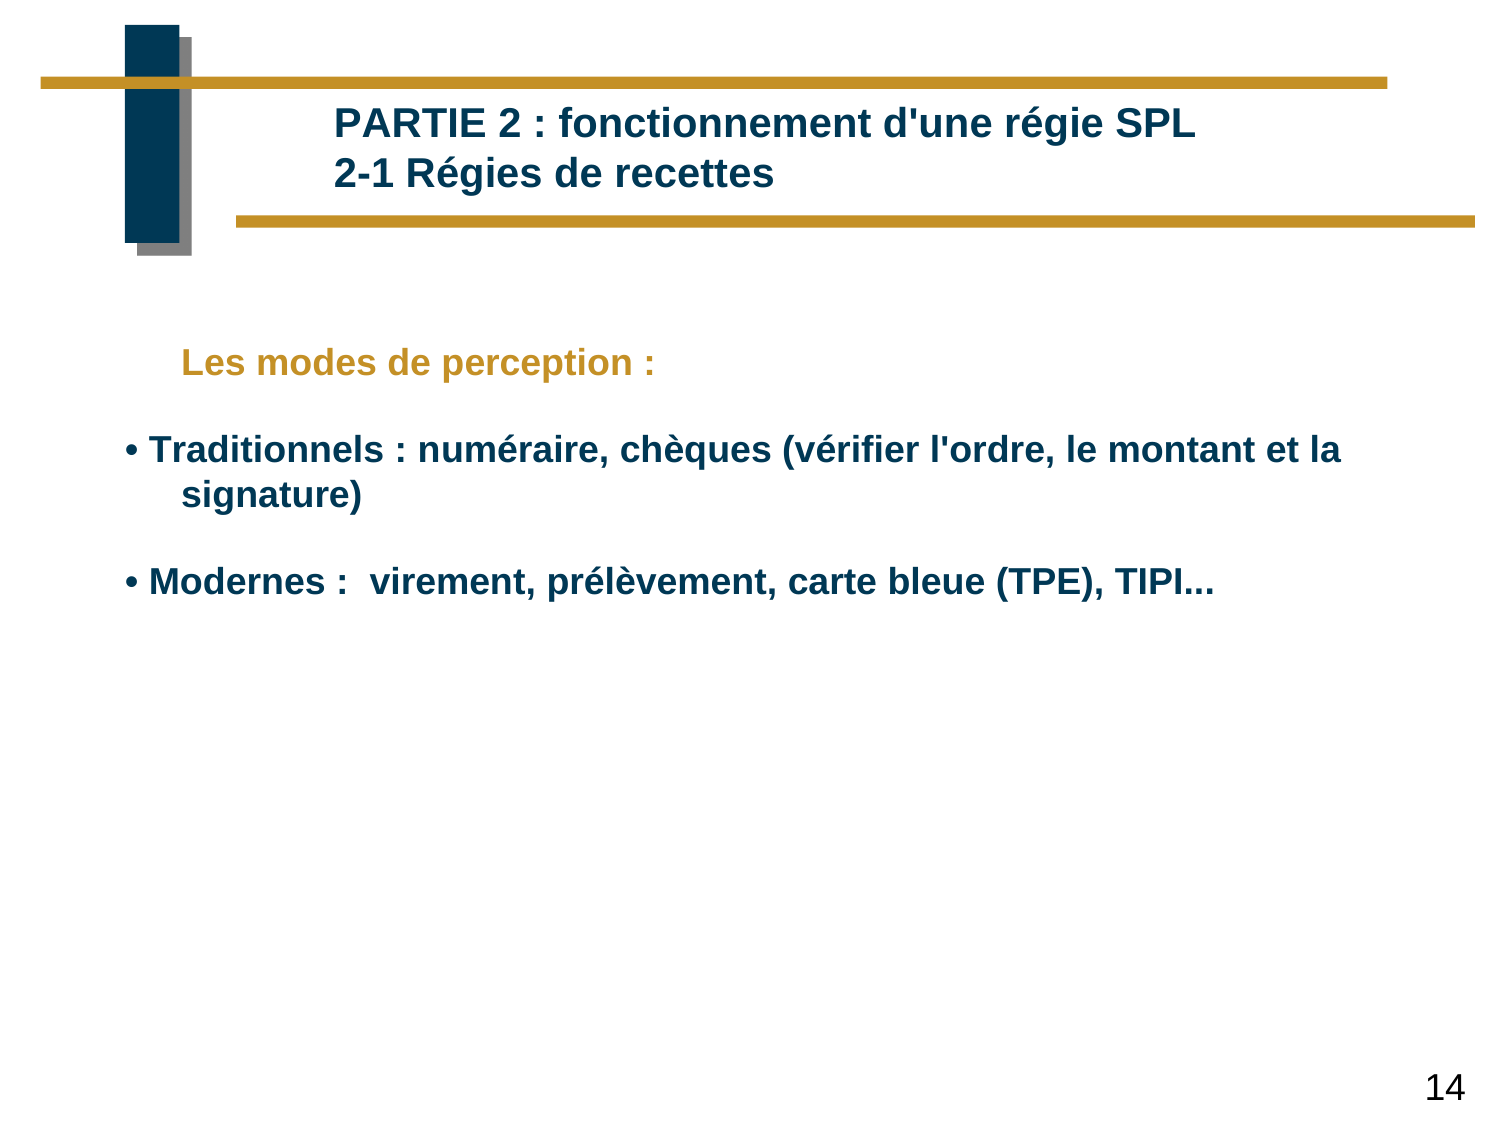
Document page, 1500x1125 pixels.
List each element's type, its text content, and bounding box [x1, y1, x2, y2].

list 14 [1252, 1062, 1489, 1125]
list Les modes de perception : • Traditionnels : numéraire, chèques (vérifier l'ordre, le montant et la signature) • Modernes : virement, prélèvement, carte bleue (TPE), TIPI... [125, 337, 1382, 1052]
title [121, 68, 1438, 179]
text_box [40, 76, 121, 89]
text_box [124, 24, 180, 68]
text_box PARTIE 2 : fonctionnement d'une régie SPL 2-1 Régies de recettes [318, 179, 1316, 249]
text_box [236, 215, 318, 228]
text_box [1316, 215, 1475, 228]
text_box [124, 179, 180, 243]
